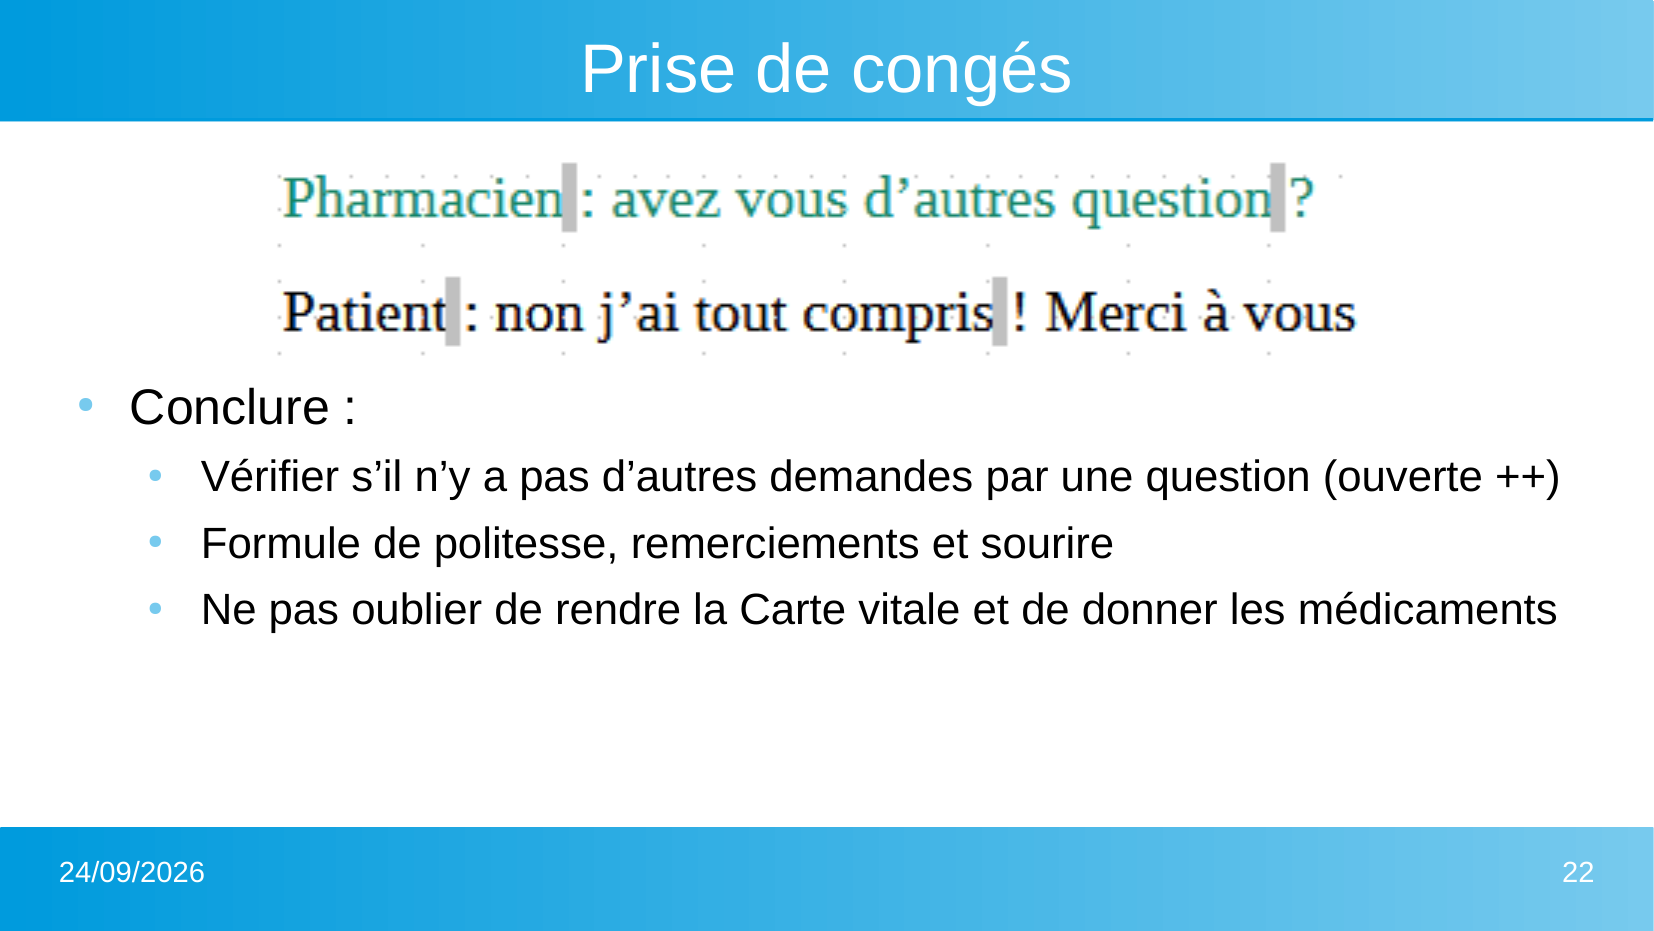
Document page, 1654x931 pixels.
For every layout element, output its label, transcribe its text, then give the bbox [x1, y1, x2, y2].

title Prise de congés [59, 29, 1595, 108]
picture [264, 149, 1370, 362]
list Conclure : Vérifier s’il n’y a pas d’autres demandes par une question (ouverte ++) Formule de politesse, remerciements et sourire Ne pas oublier de rendre la Carte vitale et de donner les médicaments [59, 378, 1595, 768]
